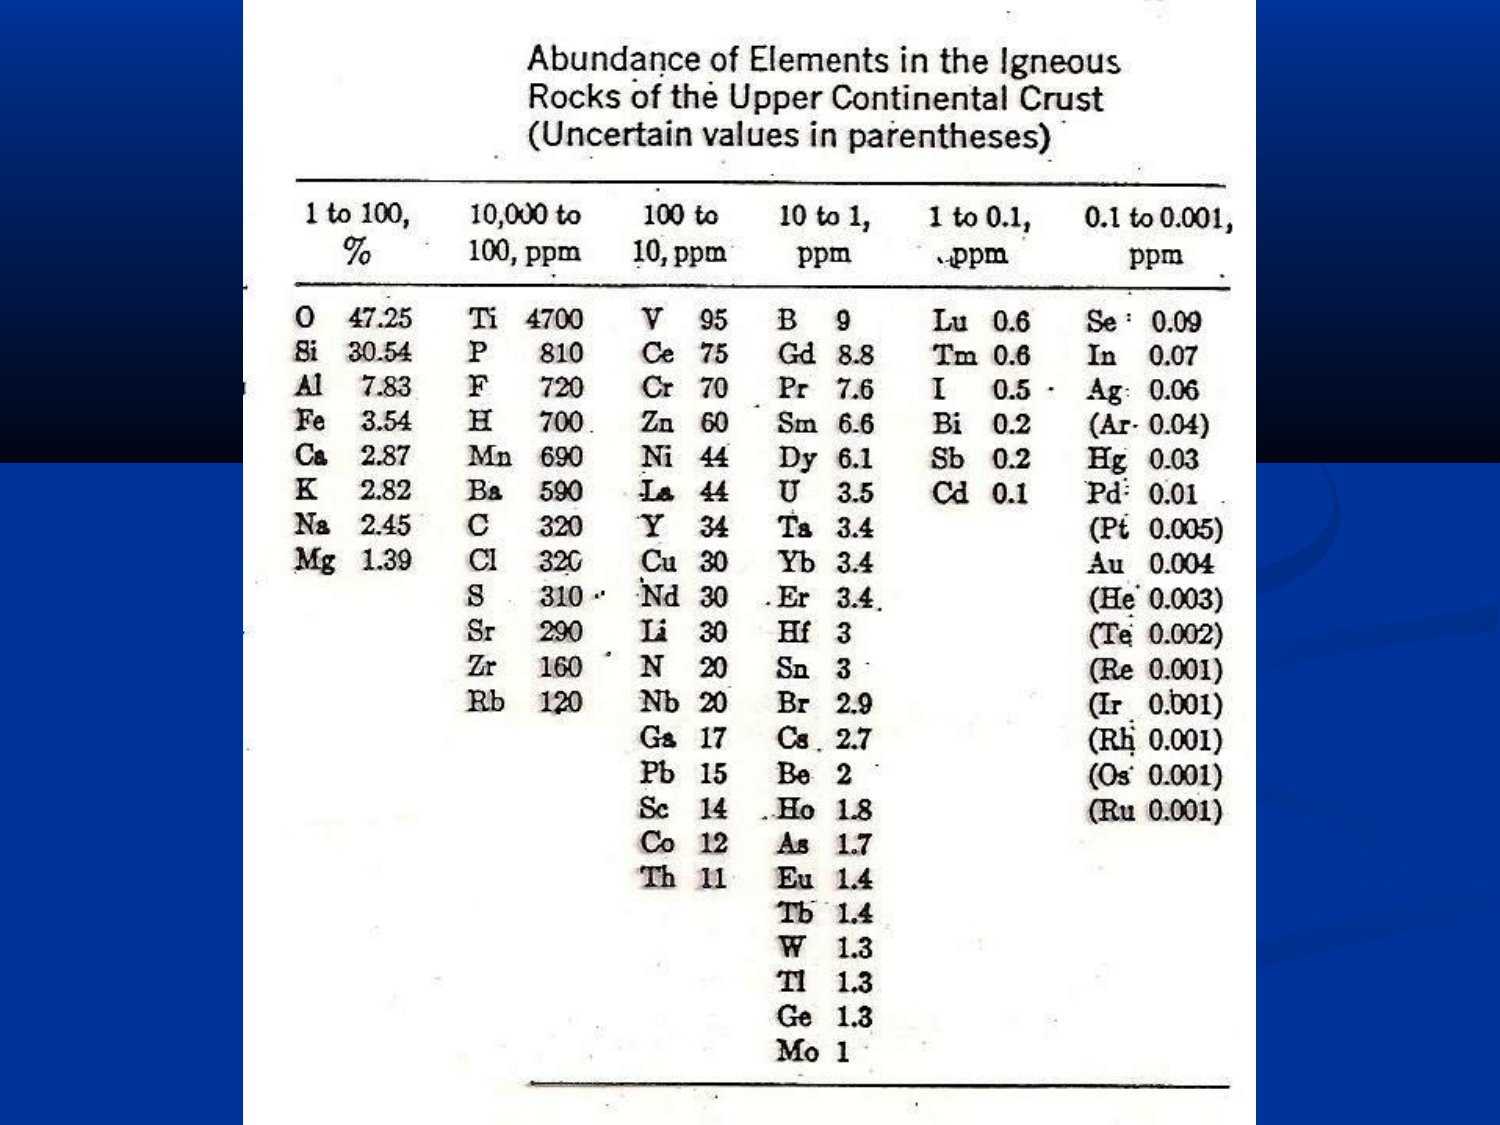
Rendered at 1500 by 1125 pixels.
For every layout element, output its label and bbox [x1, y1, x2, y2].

picture [243, 0, 1256, 1125]
